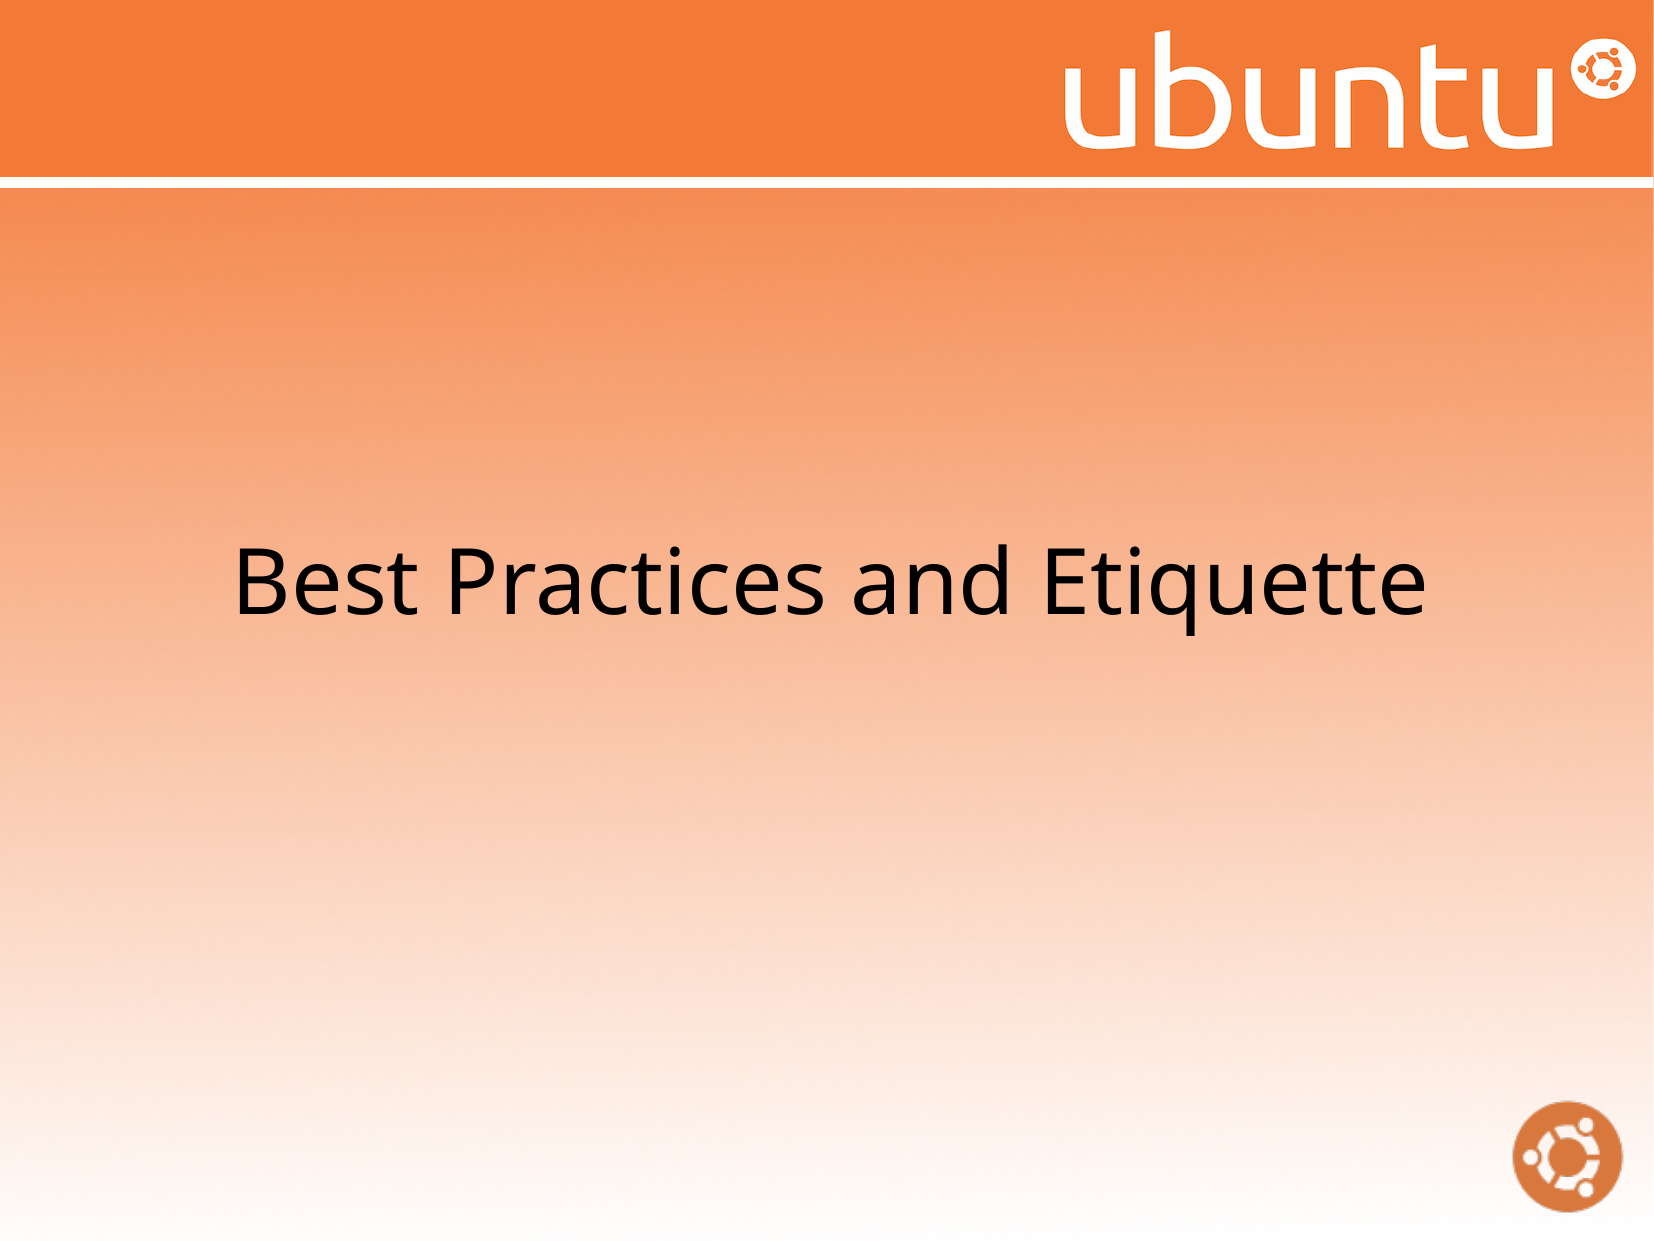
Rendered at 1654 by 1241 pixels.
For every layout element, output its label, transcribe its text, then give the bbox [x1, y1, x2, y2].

title Best Practices and Etiquette [86, 482, 1576, 676]
picture [0, 0, 1654, 1241]
